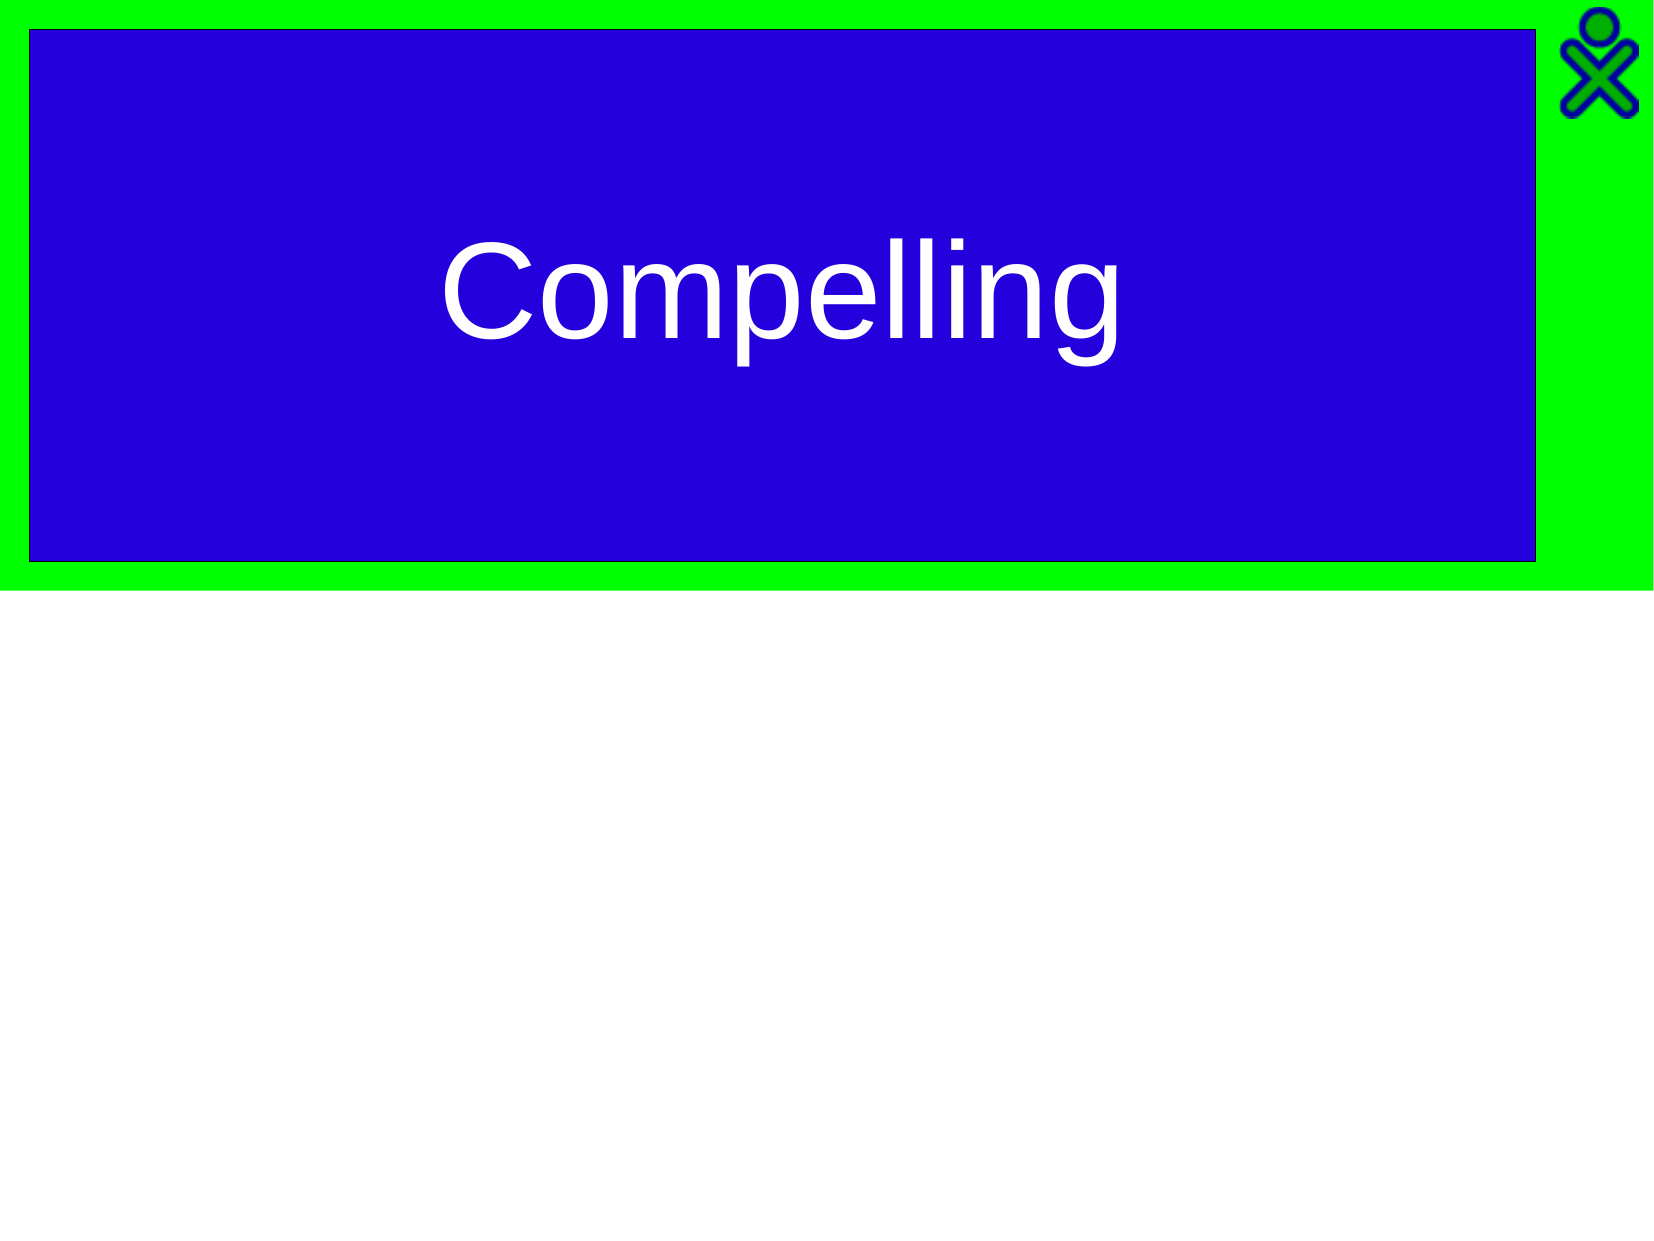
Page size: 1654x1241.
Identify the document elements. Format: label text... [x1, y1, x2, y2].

title Compelling [59, 49, 1506, 532]
picture [1559, 7, 1639, 119]
